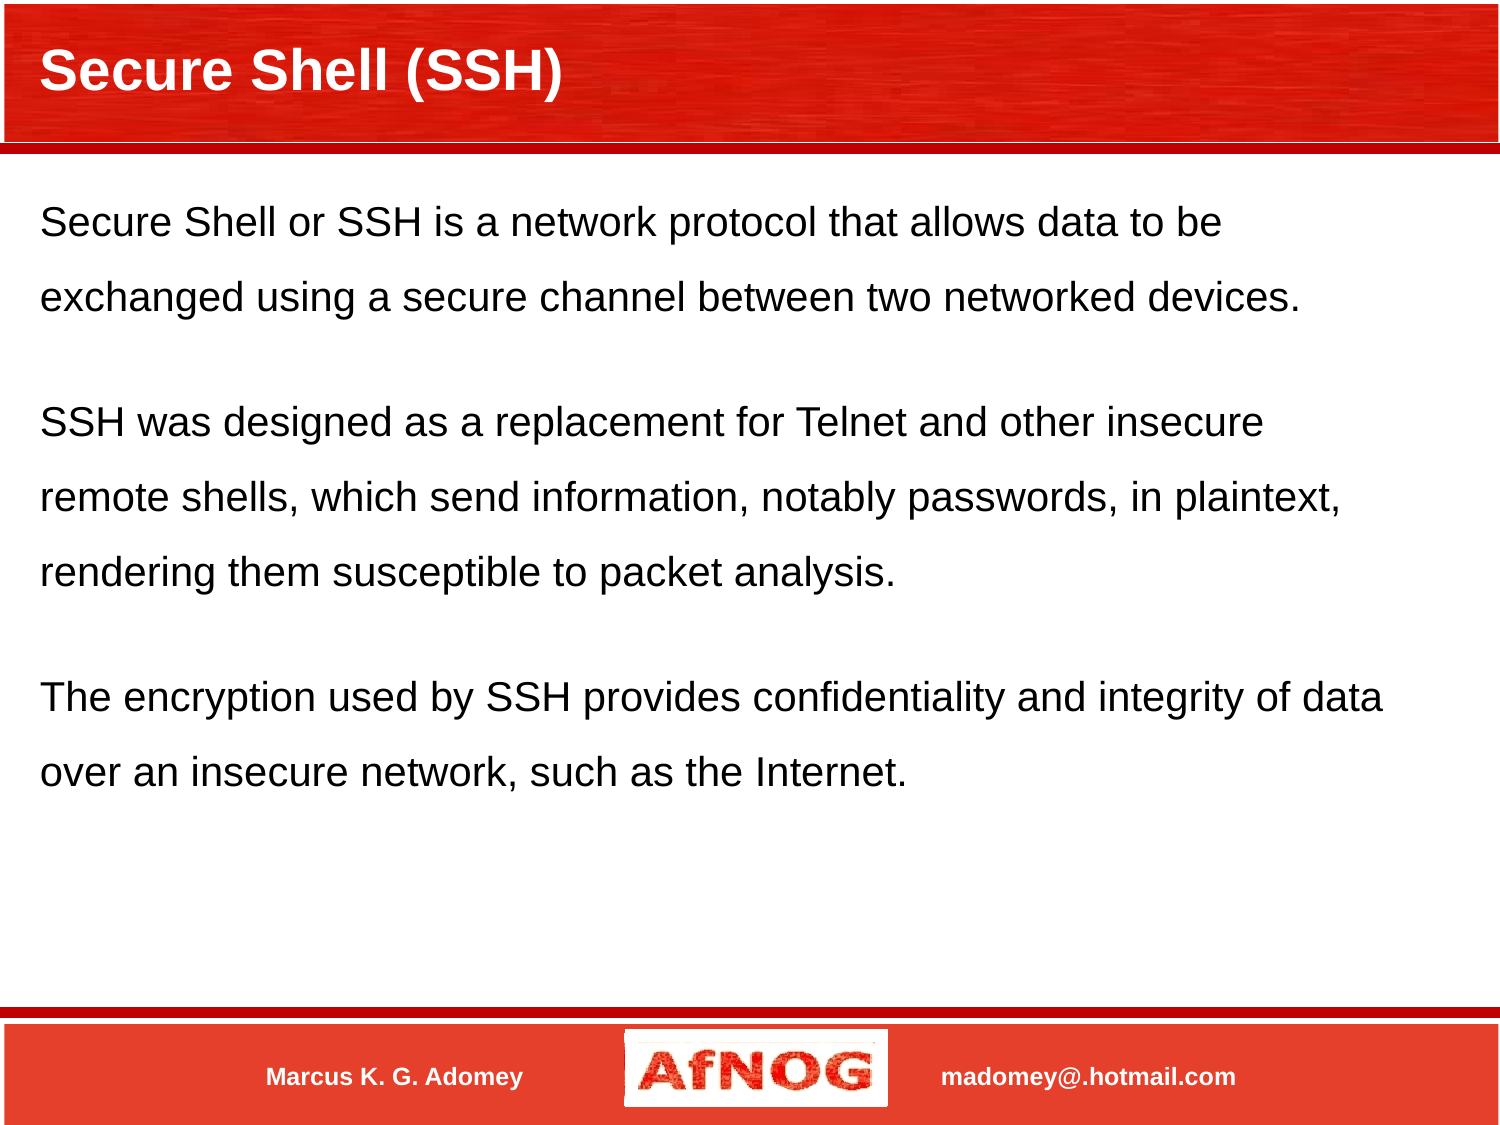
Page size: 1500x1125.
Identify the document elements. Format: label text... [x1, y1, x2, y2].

text_box Secure Shell (SSH) [24, 24, 1438, 111]
text_box Secure Shell or SSH is a network protocol that allows data to be exchanged using a secure channel between two networked devices. SSH was designed as a replacement for Telnet and other insecure remote shells, which send information, notably passwords, in plaintext, rendering them susceptible to packet analysis. The encryption used by SSH provides confidentiality and integrity of data over an insecure network, such as the Internet. [24, 162, 1400, 800]
